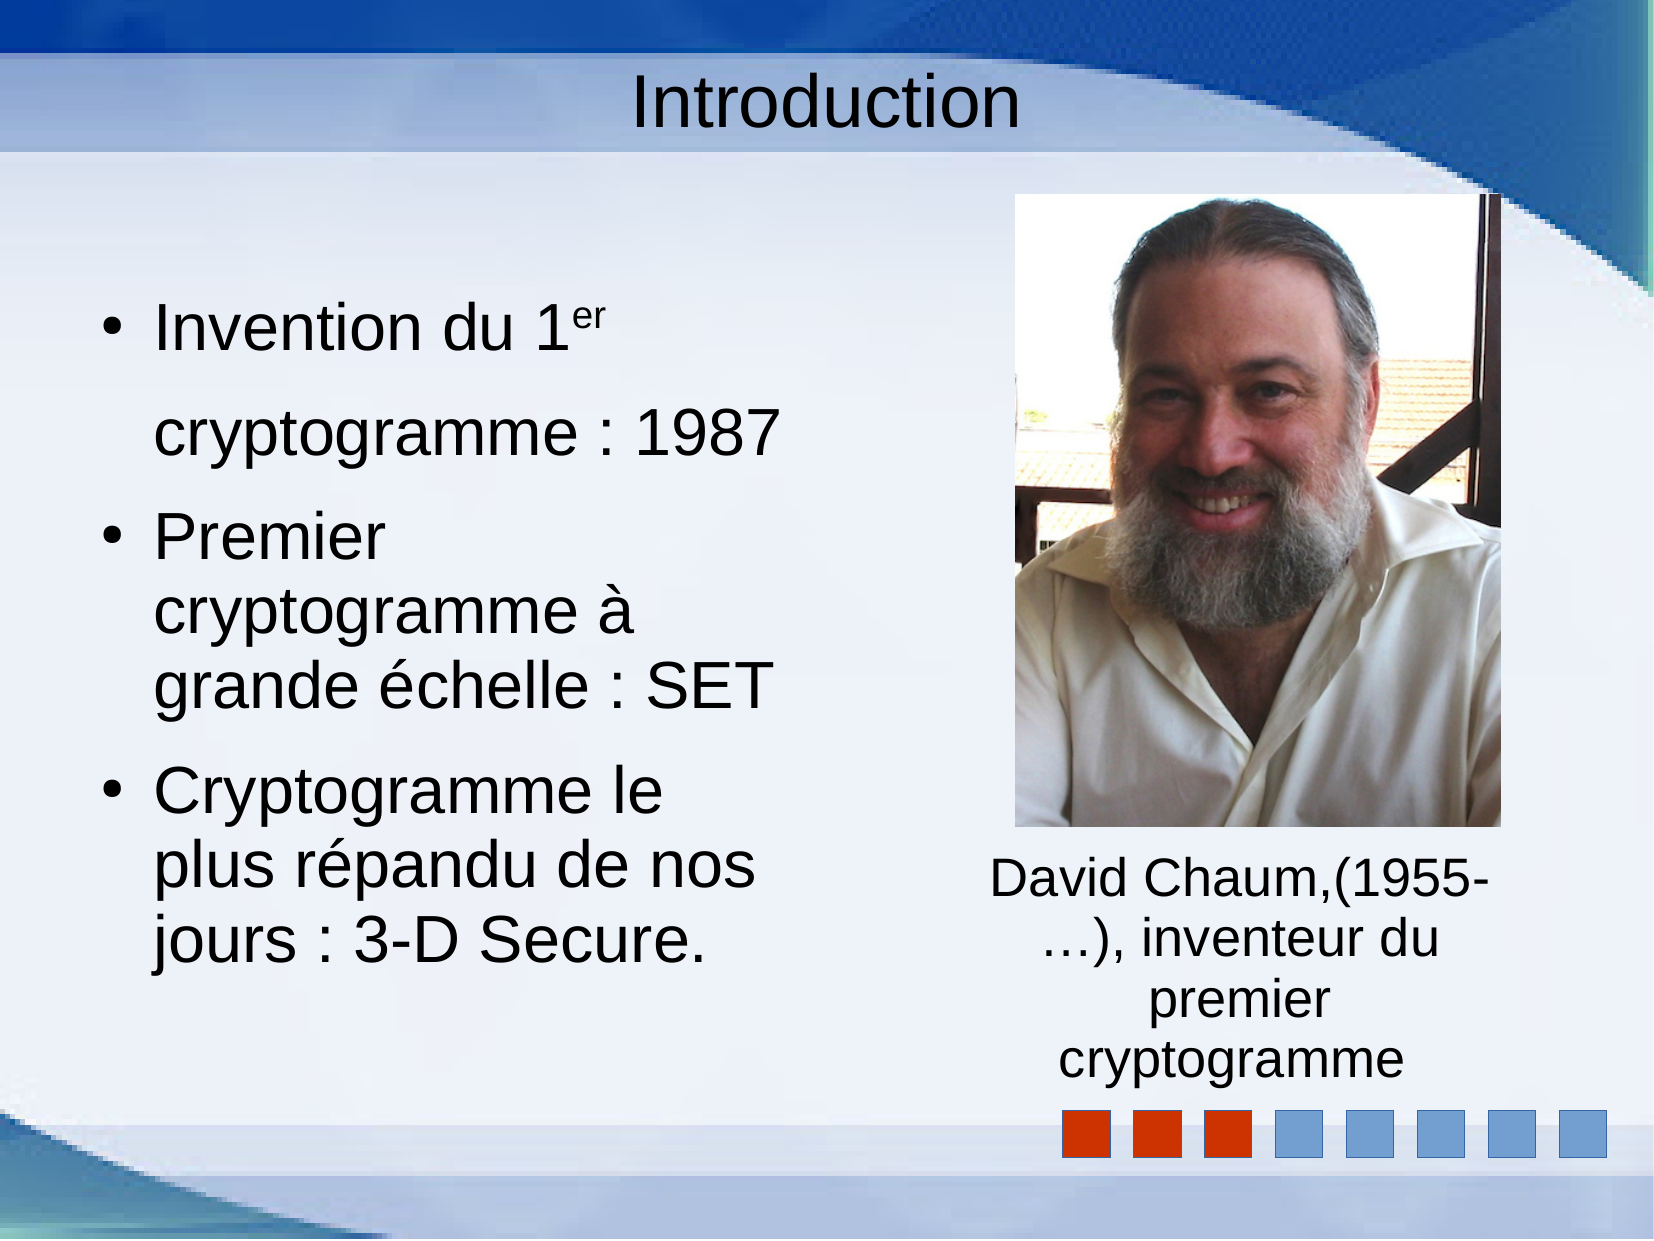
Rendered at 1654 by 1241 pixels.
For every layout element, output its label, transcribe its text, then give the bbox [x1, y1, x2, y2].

text_box [1062, 1110, 1111, 1158]
text_box David Chaum,(1955-…), inventeur du premier cryptogramme [968, 840, 1512, 1158]
picture [0, 0, 1654, 1239]
text_box [1559, 1110, 1607, 1158]
text_box [1204, 1110, 1252, 1158]
text_box [1275, 1110, 1323, 1158]
text_box [1488, 1110, 1536, 1158]
text_box [1133, 1110, 1182, 1158]
text_box [1346, 1110, 1394, 1158]
title Introduction [82, 49, 1571, 257]
list Invention du 1er cryptogramme : 1987 Premier cryptogramme à grande échelle : SET Cryptogramme le plus répandu de nos jours : 3-D Secure. [82, 290, 804, 1010]
text_box [1417, 1110, 1465, 1158]
